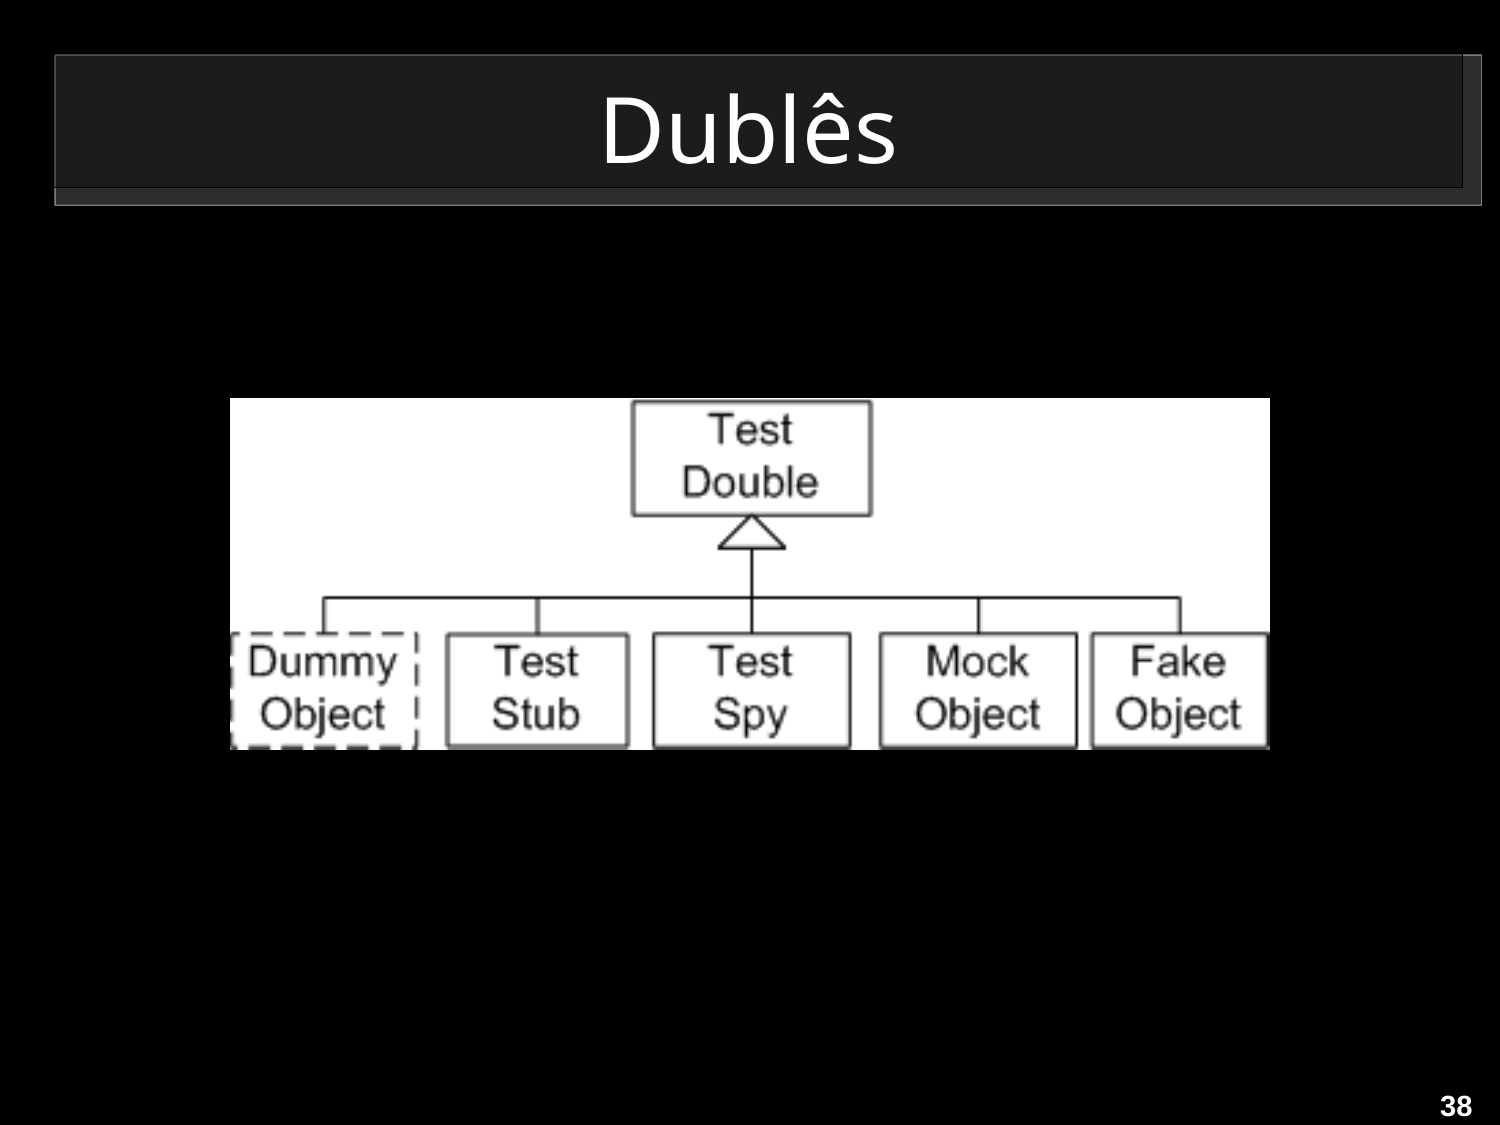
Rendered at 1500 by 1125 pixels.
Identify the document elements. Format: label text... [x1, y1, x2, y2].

title Dublês [29, 31, 1469, 226]
picture [230, 398, 1270, 751]
